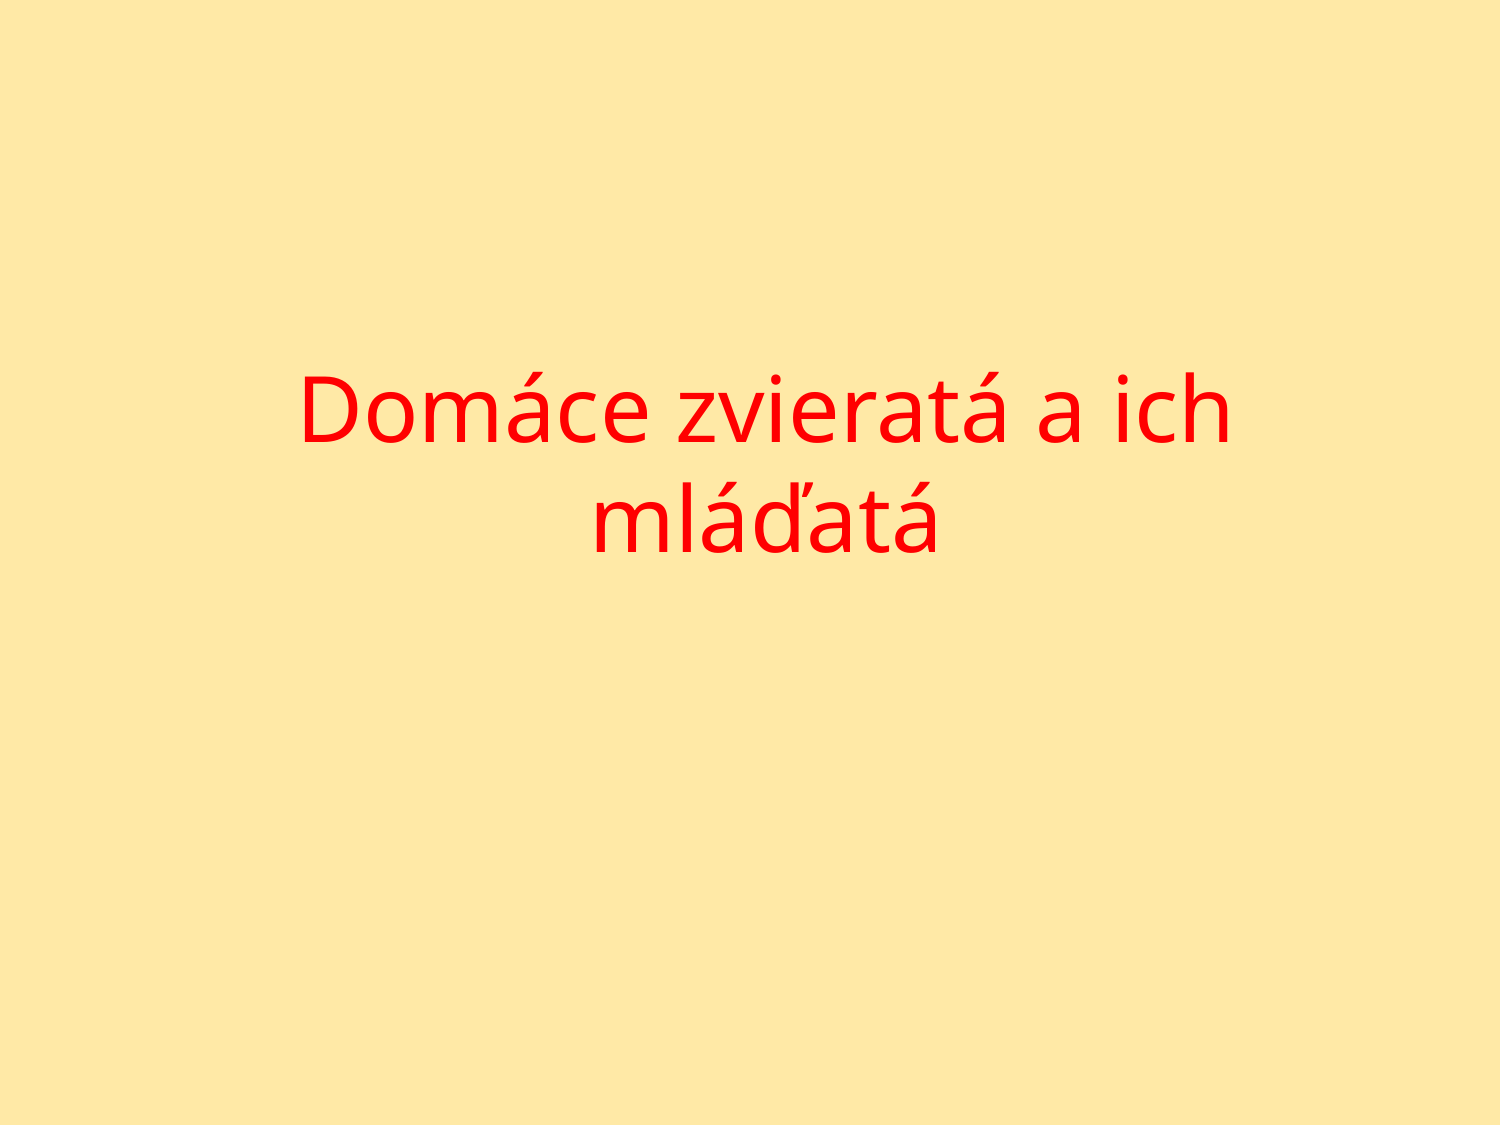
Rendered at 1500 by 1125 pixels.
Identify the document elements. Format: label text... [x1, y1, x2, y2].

title Domáce zvieratá a ich mláďatá [128, 339, 1404, 581]
